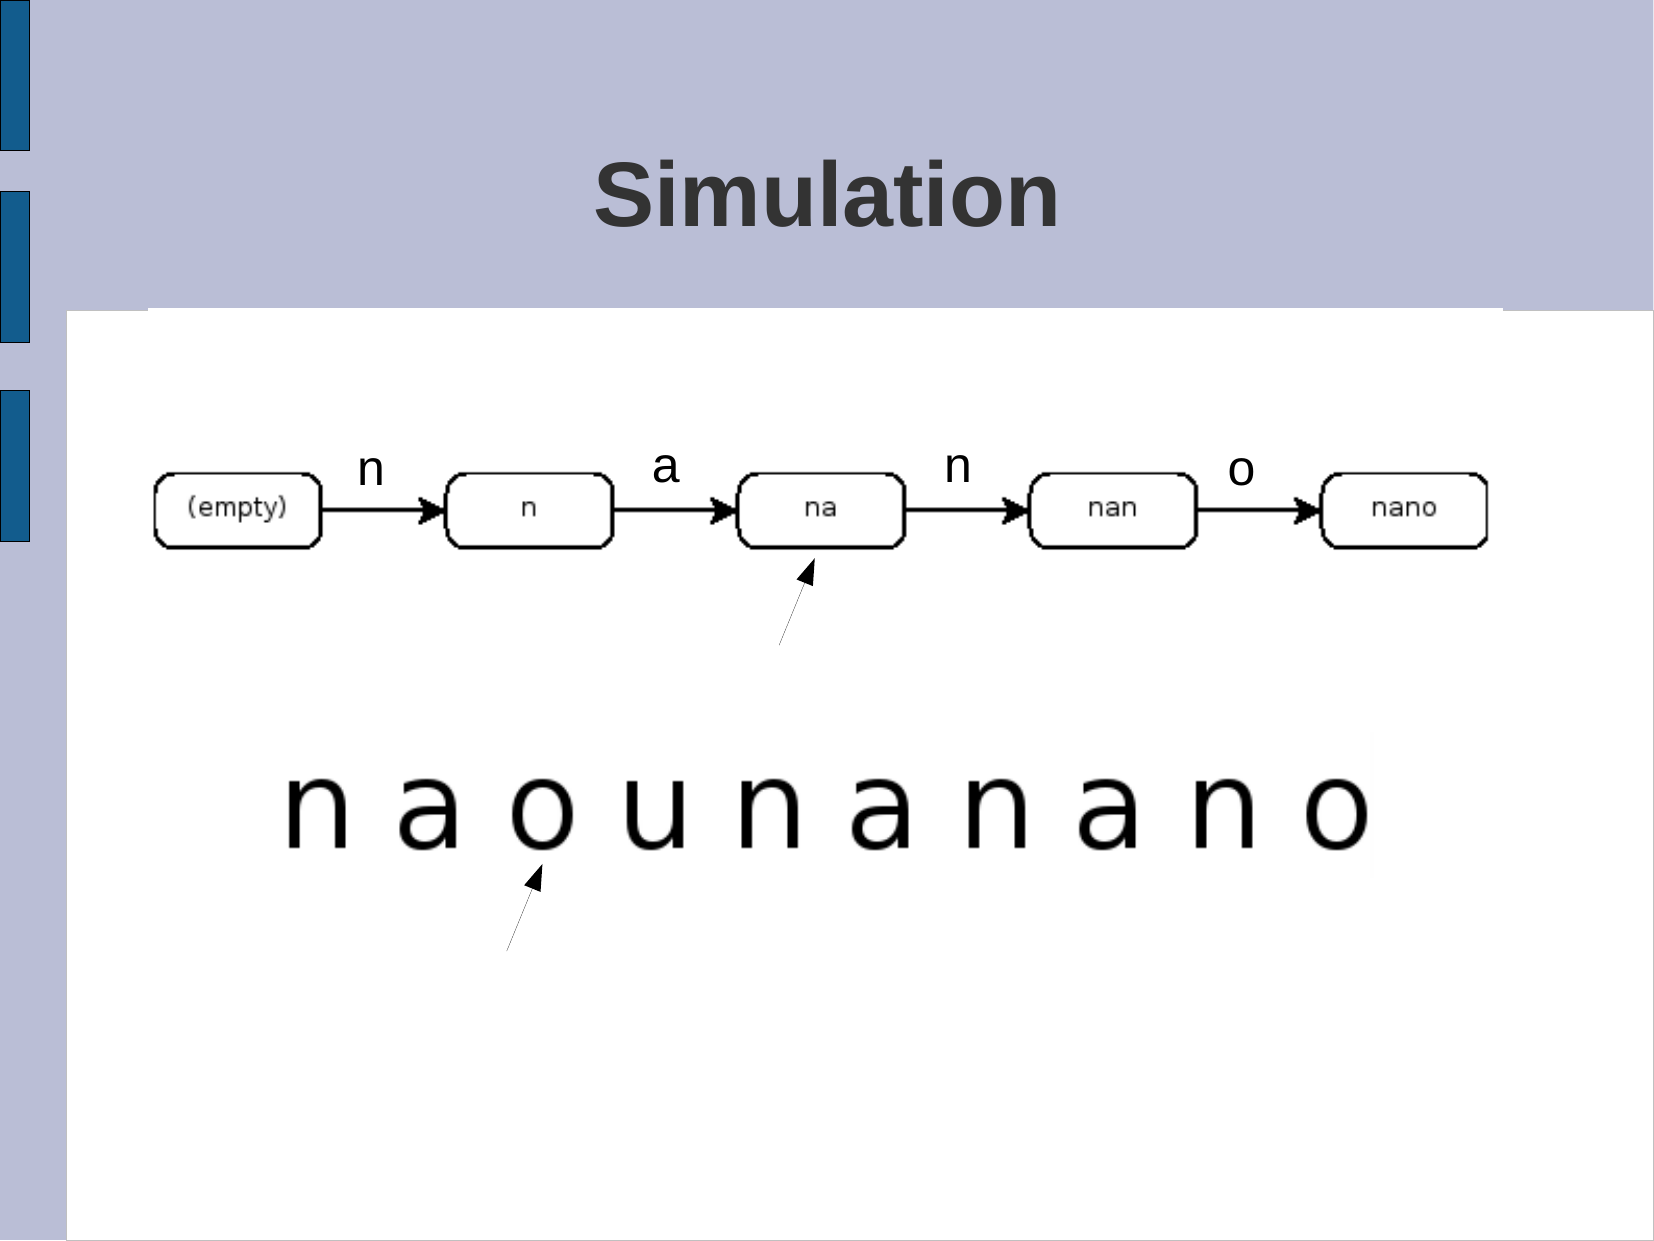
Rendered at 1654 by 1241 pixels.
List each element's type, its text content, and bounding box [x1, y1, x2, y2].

text_box n [944, 437, 973, 494]
text_box o [1227, 439, 1256, 496]
picture [148, 308, 1503, 934]
text_box n [357, 439, 385, 496]
text_box a [651, 437, 680, 494]
title Simulation [121, 91, 1534, 299]
